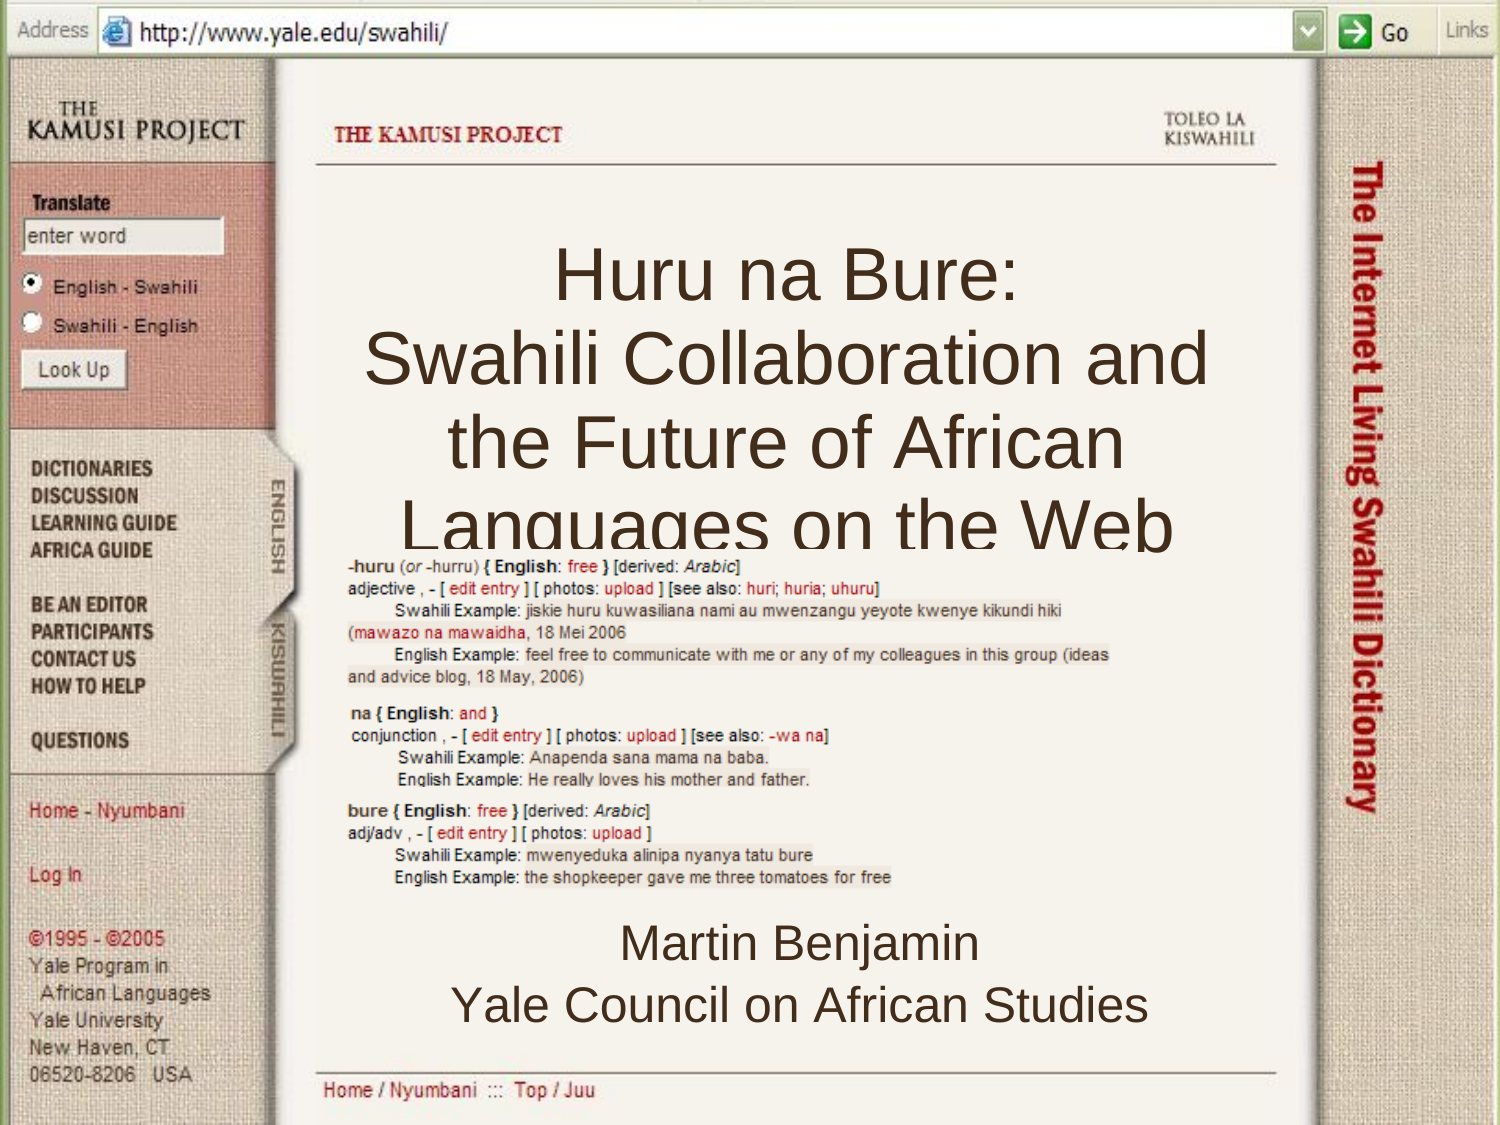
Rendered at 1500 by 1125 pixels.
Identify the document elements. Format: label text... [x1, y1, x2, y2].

subtitle Martin Benjamin Yale Council on African Studies [324, 912, 1275, 1063]
picture [0, 0, 1500, 1125]
title Huru na Bure: Swahili Collaboration and the Future of African Languages on the Web [287, 210, 1288, 656]
